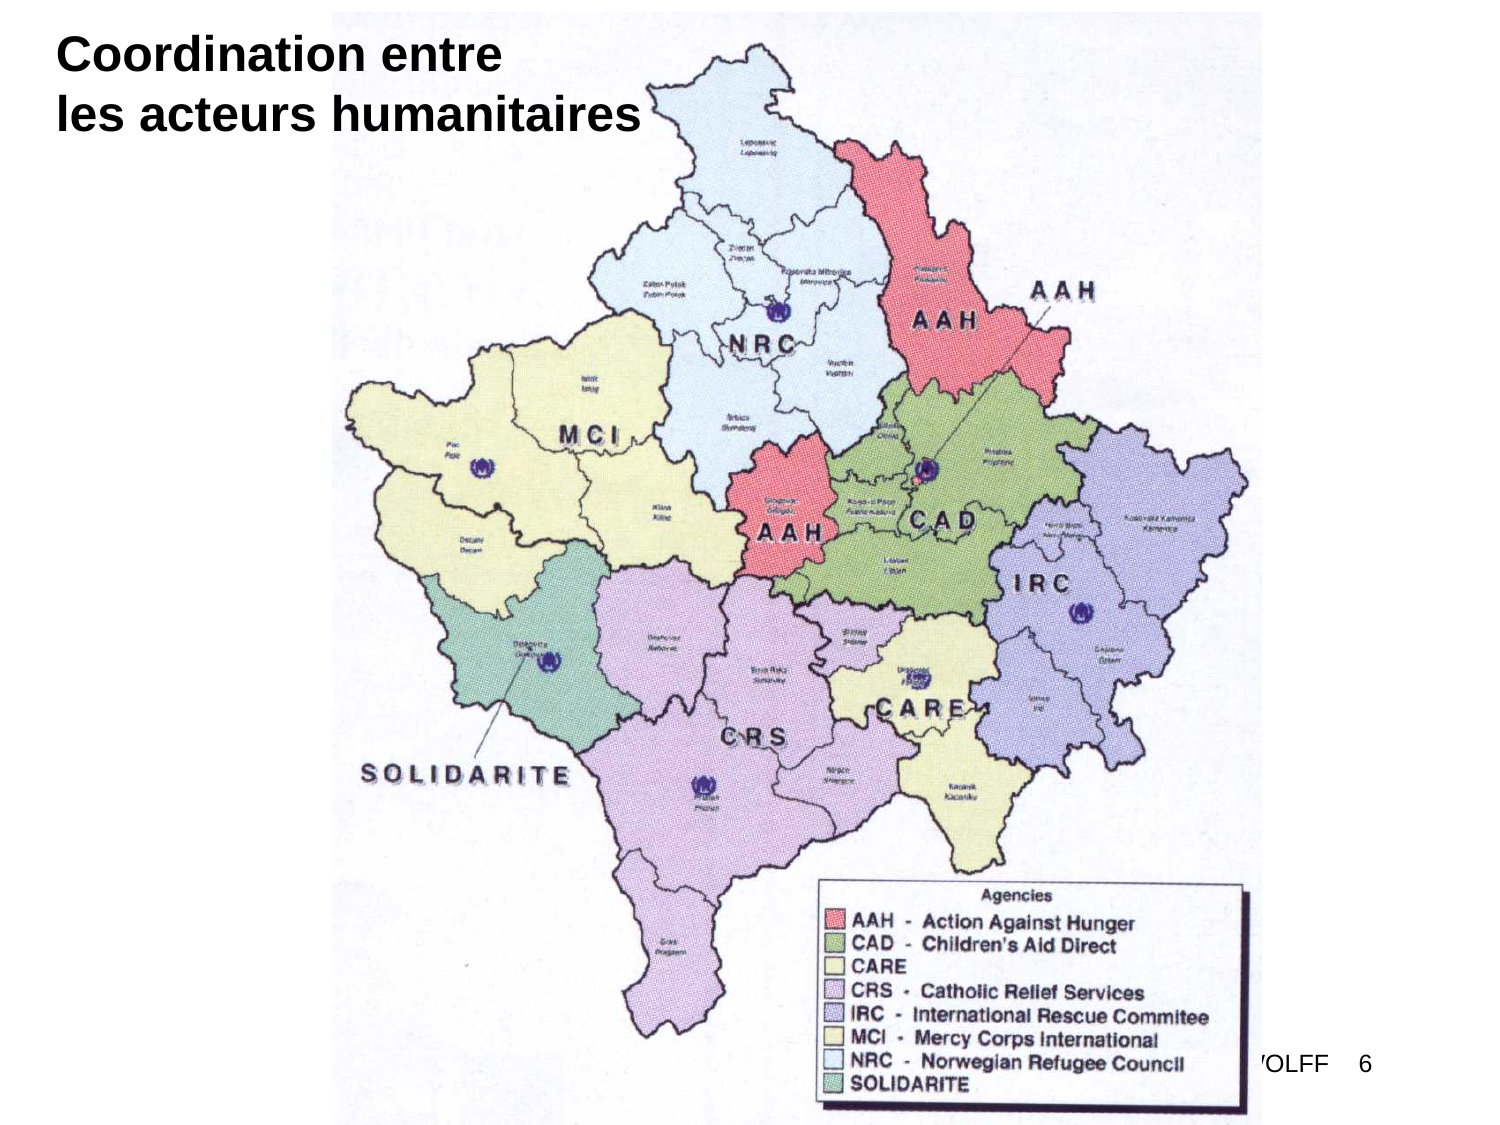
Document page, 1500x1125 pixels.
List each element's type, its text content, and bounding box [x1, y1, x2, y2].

title Coordination entre les acteurs humanitaires [40, 13, 1316, 149]
picture [332, 149, 1262, 1125]
text_box <number> [1262, 1025, 1388, 1101]
